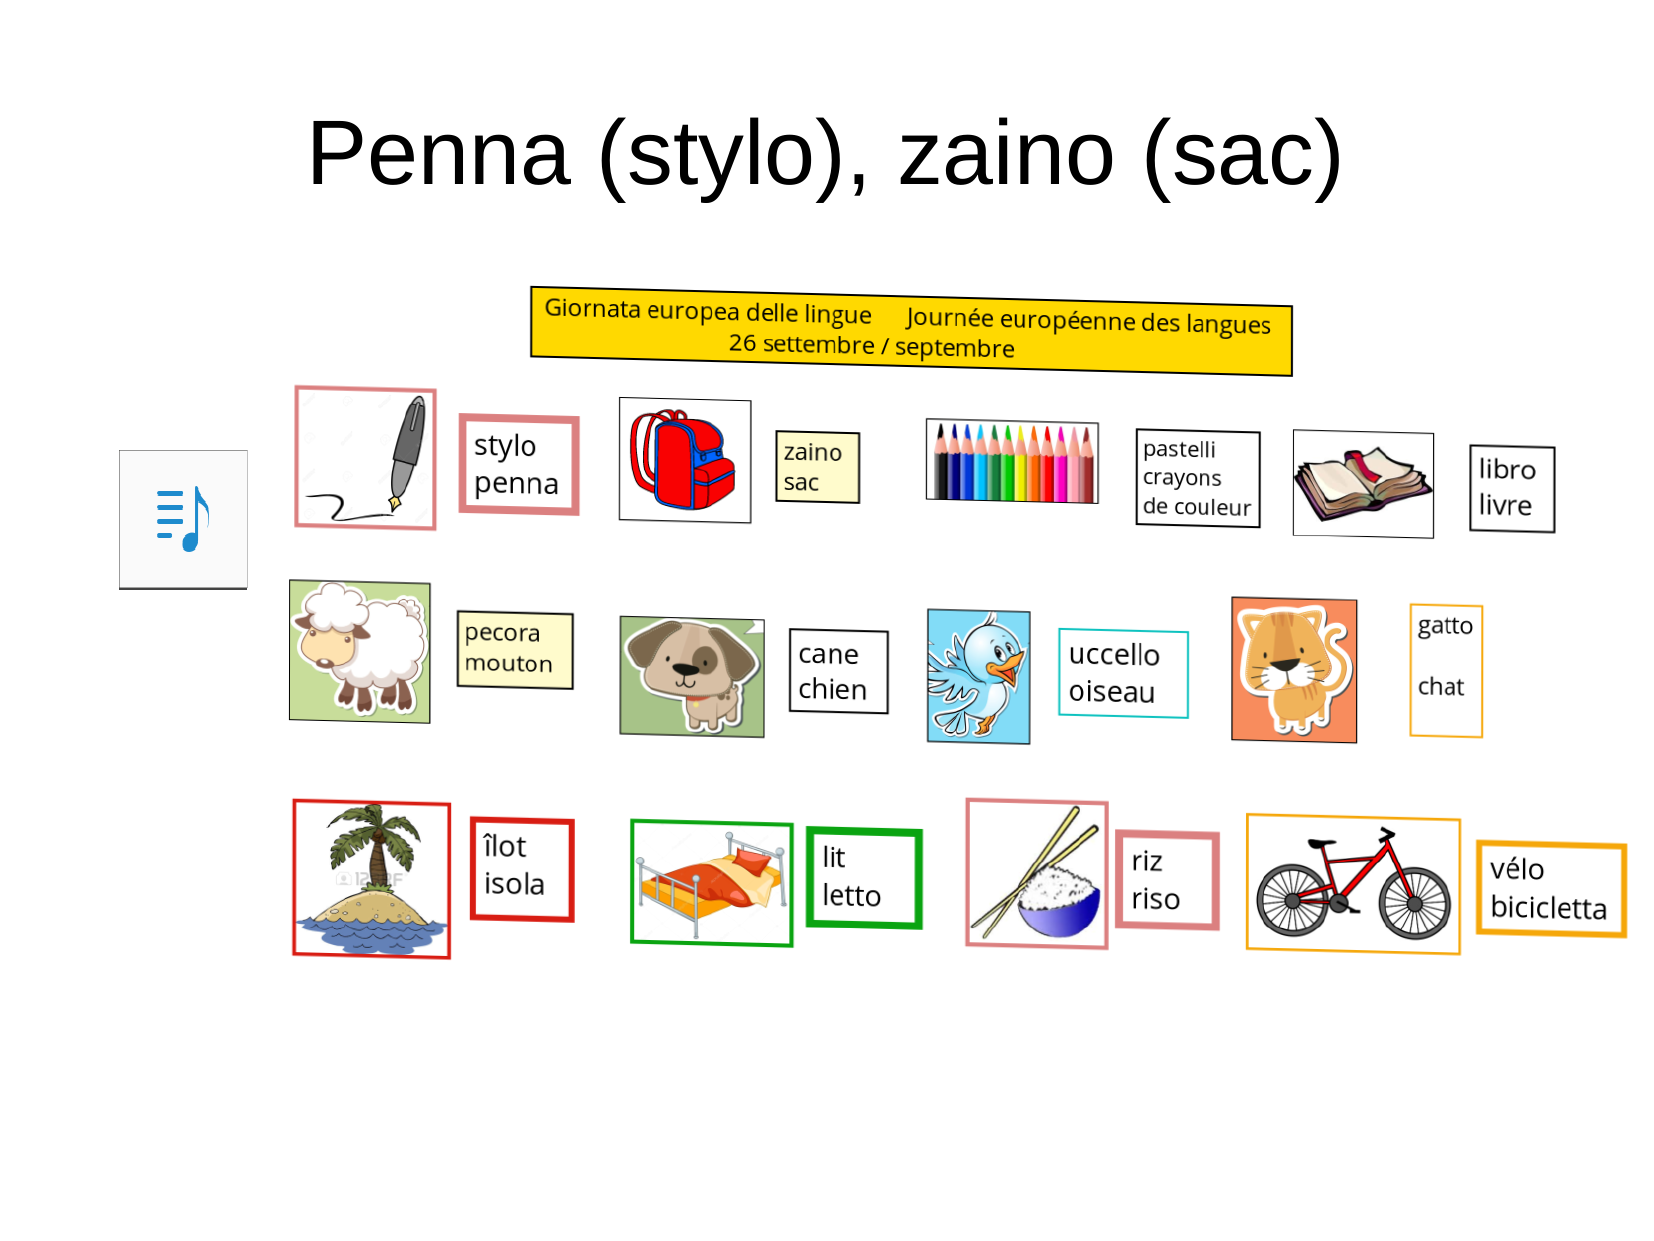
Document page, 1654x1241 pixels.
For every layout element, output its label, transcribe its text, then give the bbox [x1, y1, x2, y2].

title Penna (stylo), zaino (sac) [82, 49, 1571, 257]
picture [283, 274, 1631, 993]
text_box [118, 448, 249, 591]
